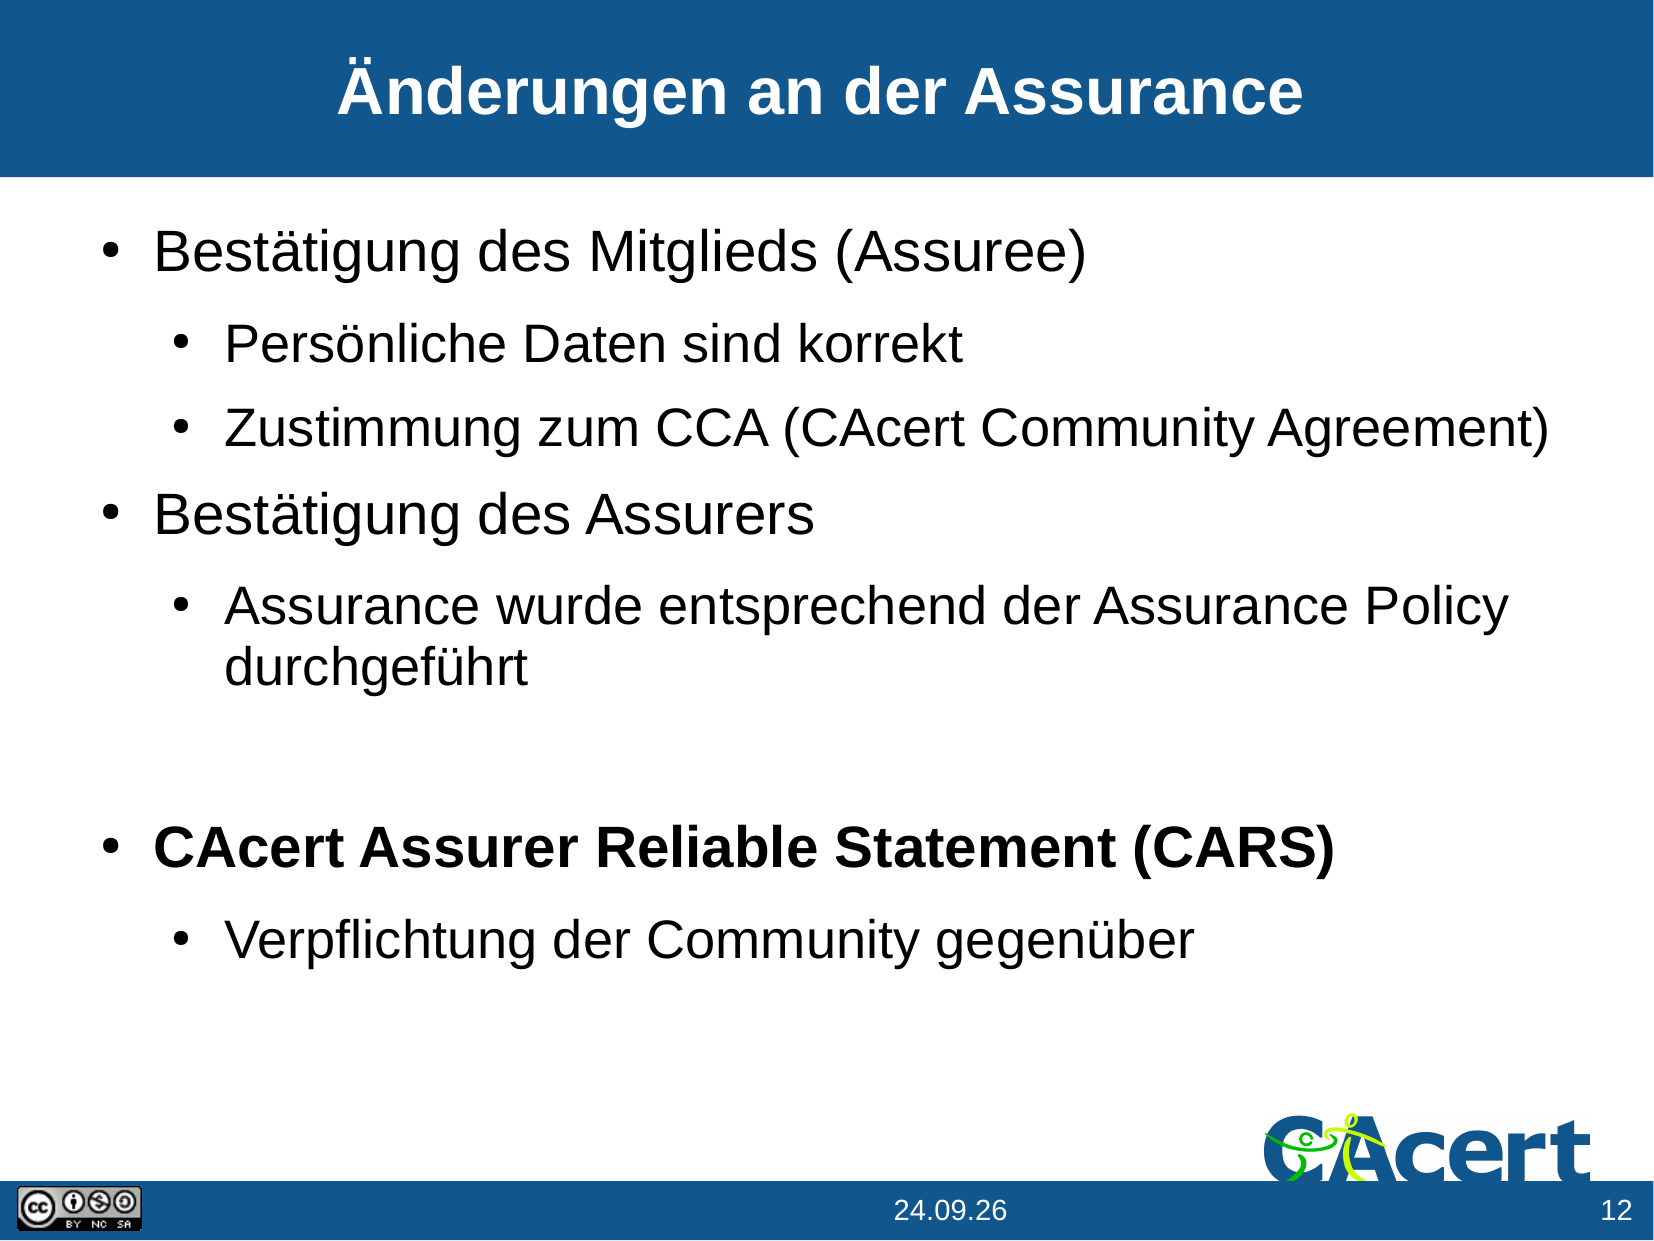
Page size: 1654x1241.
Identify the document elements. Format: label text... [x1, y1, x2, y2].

picture [17, 1186, 142, 1231]
title Änderungen an der Assurance [76, 17, 1565, 166]
list Bestätigung des Mitglieds (Assuree) Persönliche Daten sind korrekt Zustimmung zum CCA (CAcert Community Agreement) Bestätigung des Assurers Assurance wurde entsprechend der Assurance Policy durchgeführt CAcert Assurer Reliable Statement (CARS) Verpflichtung der Community gegenüber [82, 218, 1571, 1077]
picture [1263, 1112, 1591, 1181]
